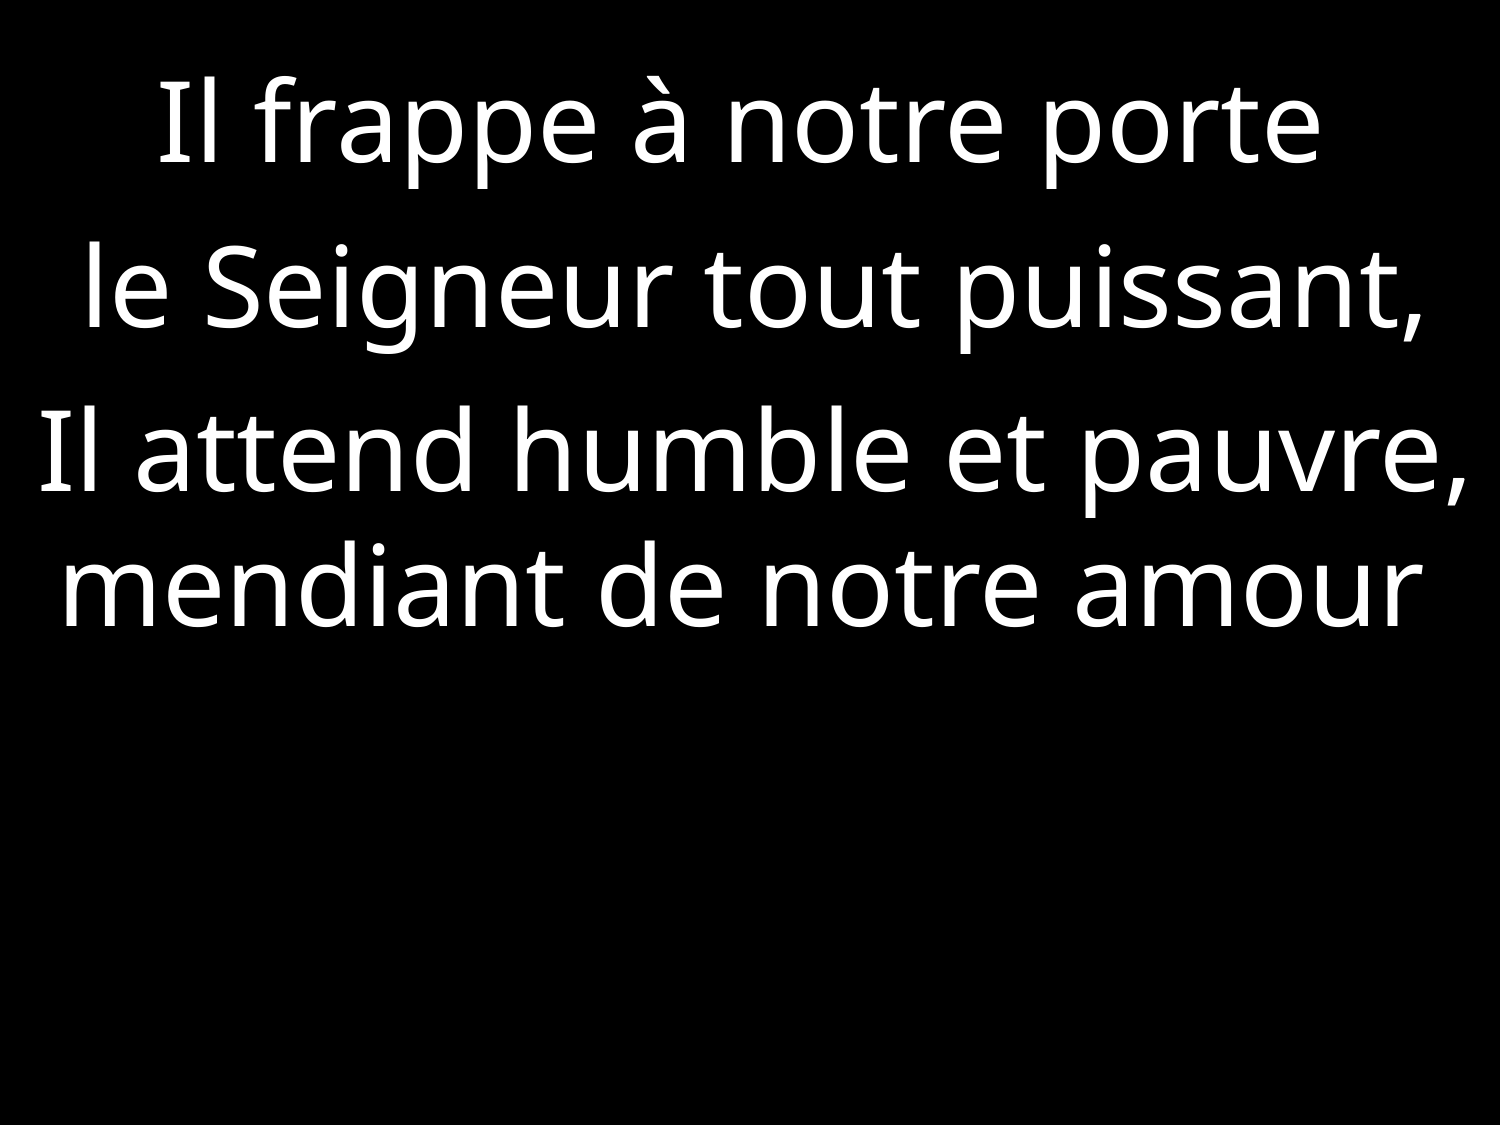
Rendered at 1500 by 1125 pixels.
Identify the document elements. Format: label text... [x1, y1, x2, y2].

list Il frappe à notre porte le Seigneur tout puissant, Il attend humble et pauvre, mendiant de notre amour [17, 42, 1495, 1005]
